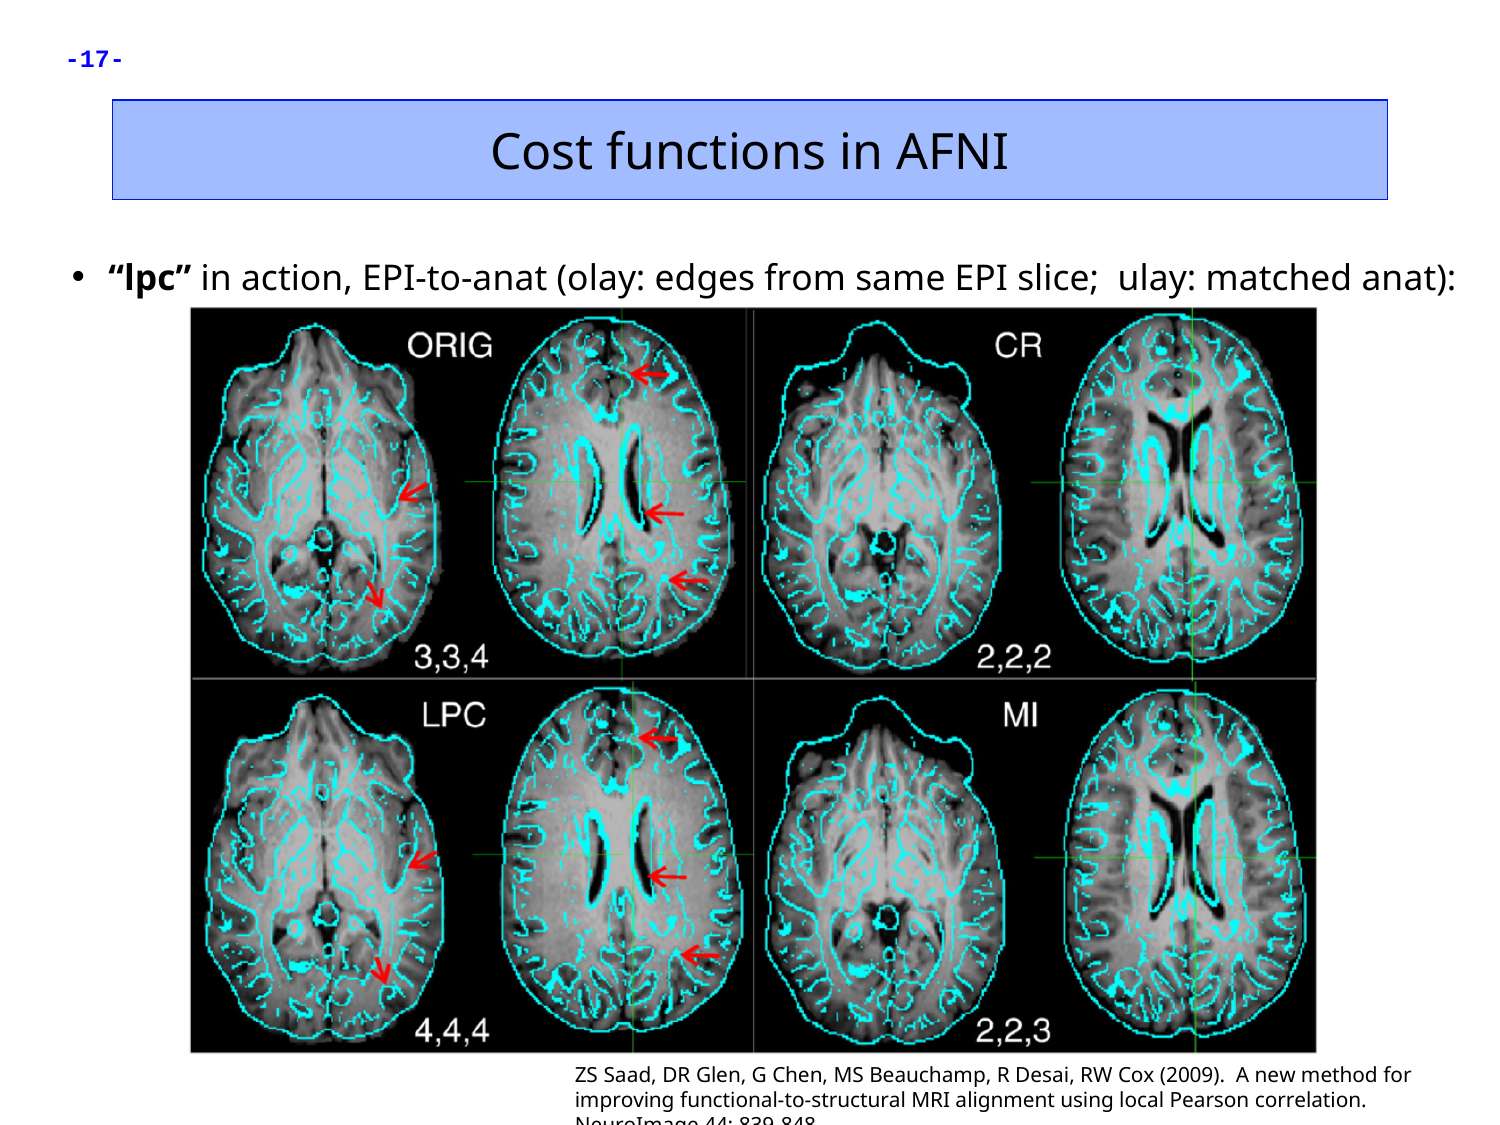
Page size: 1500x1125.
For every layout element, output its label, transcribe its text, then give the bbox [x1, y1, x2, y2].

text_box Cost functions in AFNI [112, 99, 1388, 200]
text_box “lpc” in action, EPI-to-anat (olay: edges from same EPI slice; ulay: matched anat): [56, 246, 1474, 1047]
picture [188, 304, 1318, 1055]
text_box ZS Saad, DR Glen, G Chen, MS Beauchamp, R Desai, RW Cox (2009). A new method for improving functional-to-structural MRI alignment using local Pearson correlation. NeuroImage 44: 839-848. [559, 1054, 1500, 1120]
